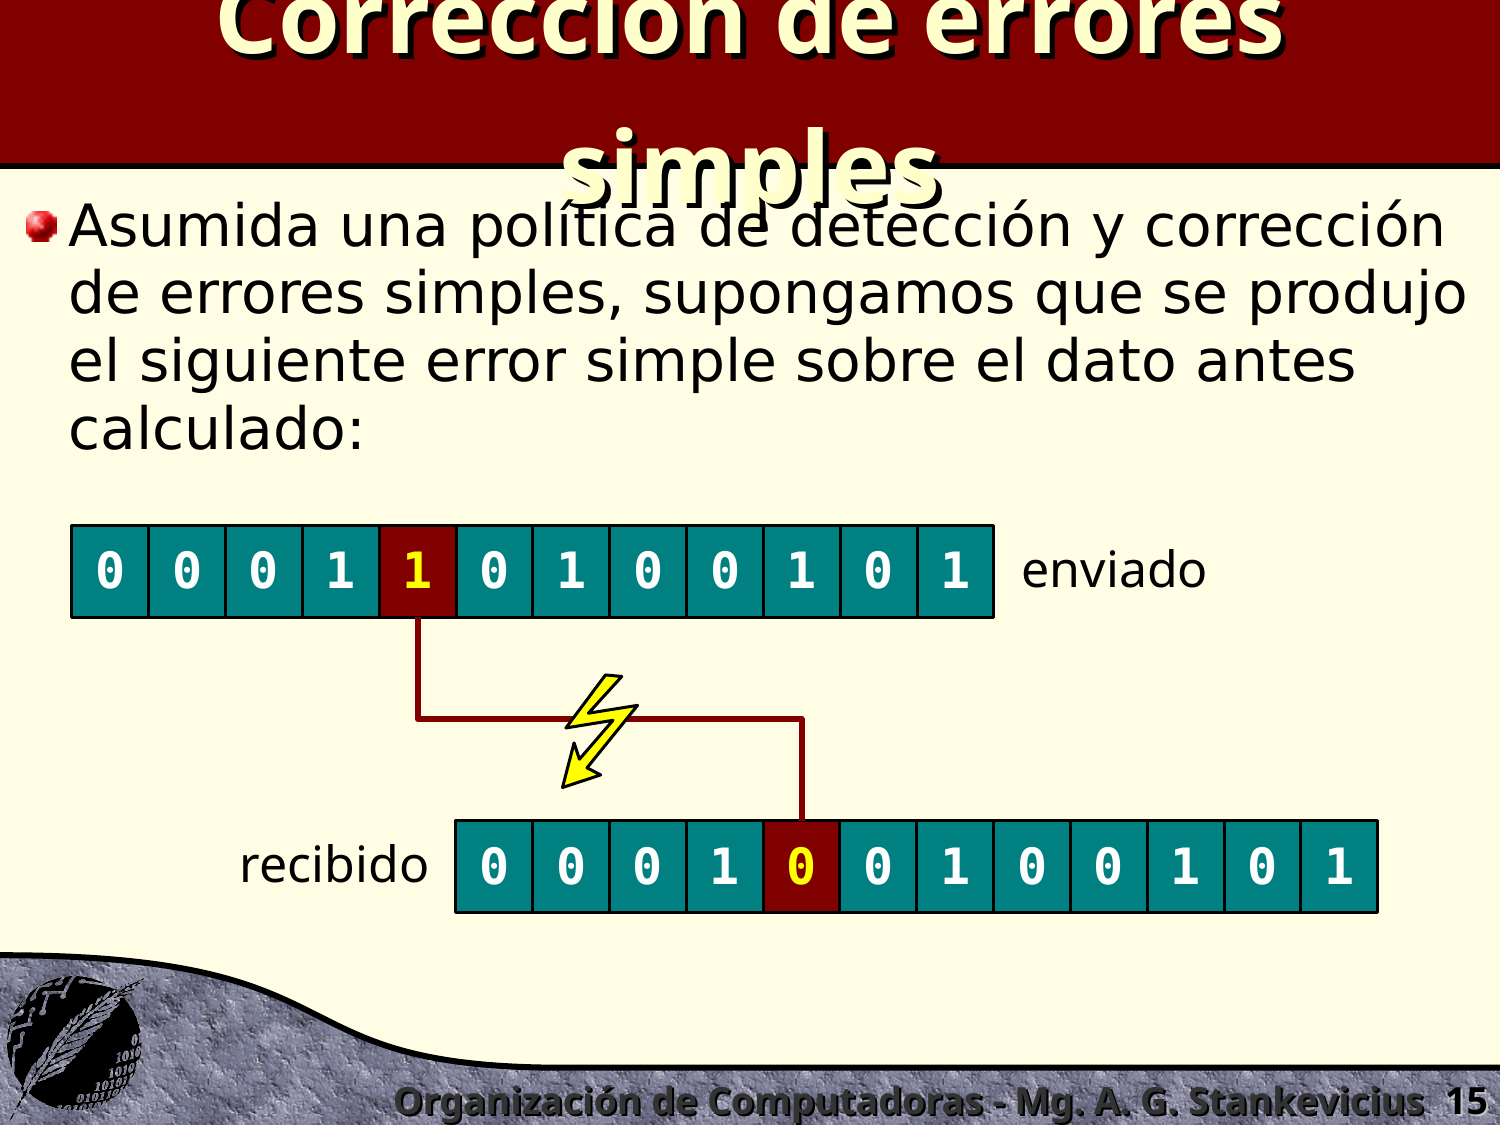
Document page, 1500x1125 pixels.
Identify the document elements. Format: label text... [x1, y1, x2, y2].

text_box [562, 674, 638, 788]
text_box 1 [917, 525, 994, 618]
text_box 1 [302, 525, 379, 618]
picture [1058, 1100, 1065, 1110]
text_box 0 [1070, 820, 1147, 913]
text_box 0 [609, 820, 686, 913]
text_box 0 [455, 820, 532, 913]
text_box enviado [1006, 526, 1210, 612]
text_box recibido [225, 821, 446, 907]
text_box 1 [379, 525, 456, 618]
text_box 0 [763, 820, 839, 913]
picture [0, 959, 1500, 1125]
text_box 1 [916, 820, 993, 913]
text_box 0 [532, 820, 609, 913]
text_box 0 [225, 525, 302, 618]
title Corrección de errores simples [15, 5, 1485, 160]
text_box 0 [840, 525, 917, 618]
text_box 1 [1300, 820, 1378, 913]
text_box 0 [609, 525, 686, 618]
text_box 1 [1147, 820, 1224, 913]
text_box 0 [456, 525, 532, 618]
text_box 0 [71, 525, 148, 618]
text_box 0 [1224, 820, 1300, 913]
text_box 1 [532, 525, 609, 618]
picture [448, 1100, 455, 1110]
picture [802, 1100, 806, 1110]
text_box 0 [993, 820, 1070, 913]
text_box 0 [839, 820, 916, 913]
text_box 0 [148, 525, 225, 618]
text_box 1 [763, 525, 840, 618]
list Asumida una política de detección y corrección de errores simples, supongamos que se produjo el siguiente error simple sobre el dato antes calculado: [11, 192, 1486, 935]
text_box 0 [686, 525, 763, 618]
text_box 1 [686, 820, 763, 913]
